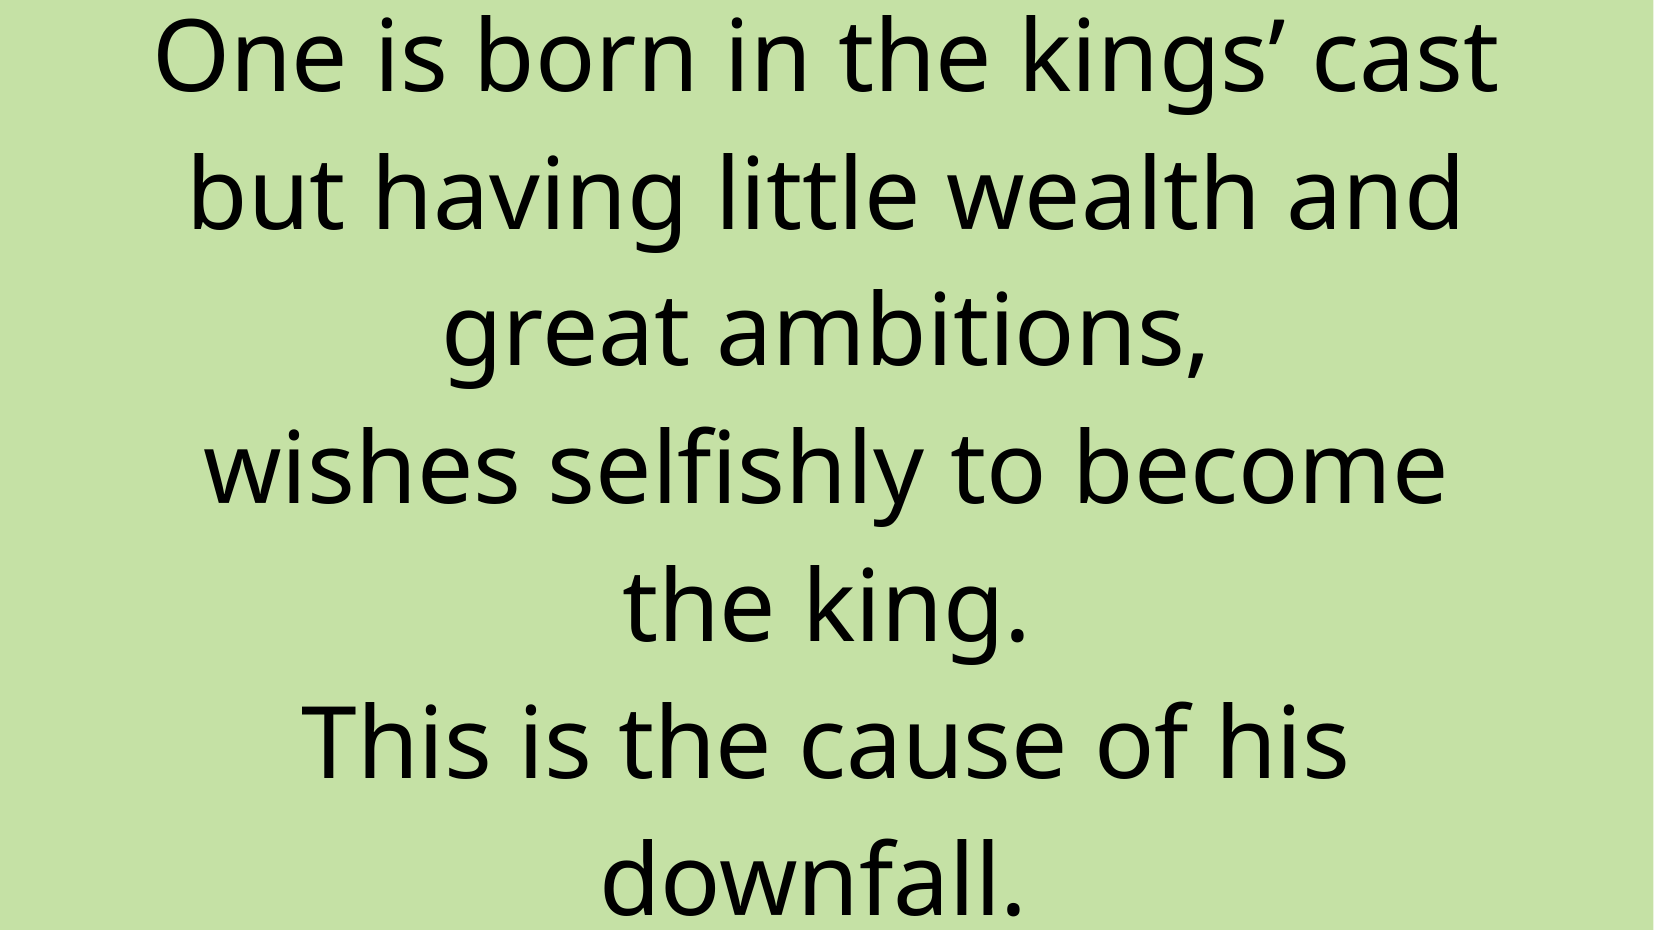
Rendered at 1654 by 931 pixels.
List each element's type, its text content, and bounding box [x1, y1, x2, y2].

subtitle One is born in the kings’ cast but having little wealth and great ambitions, wishes selfishly to become the king. This is the cause of his downfall. [82, 0, 1571, 931]
